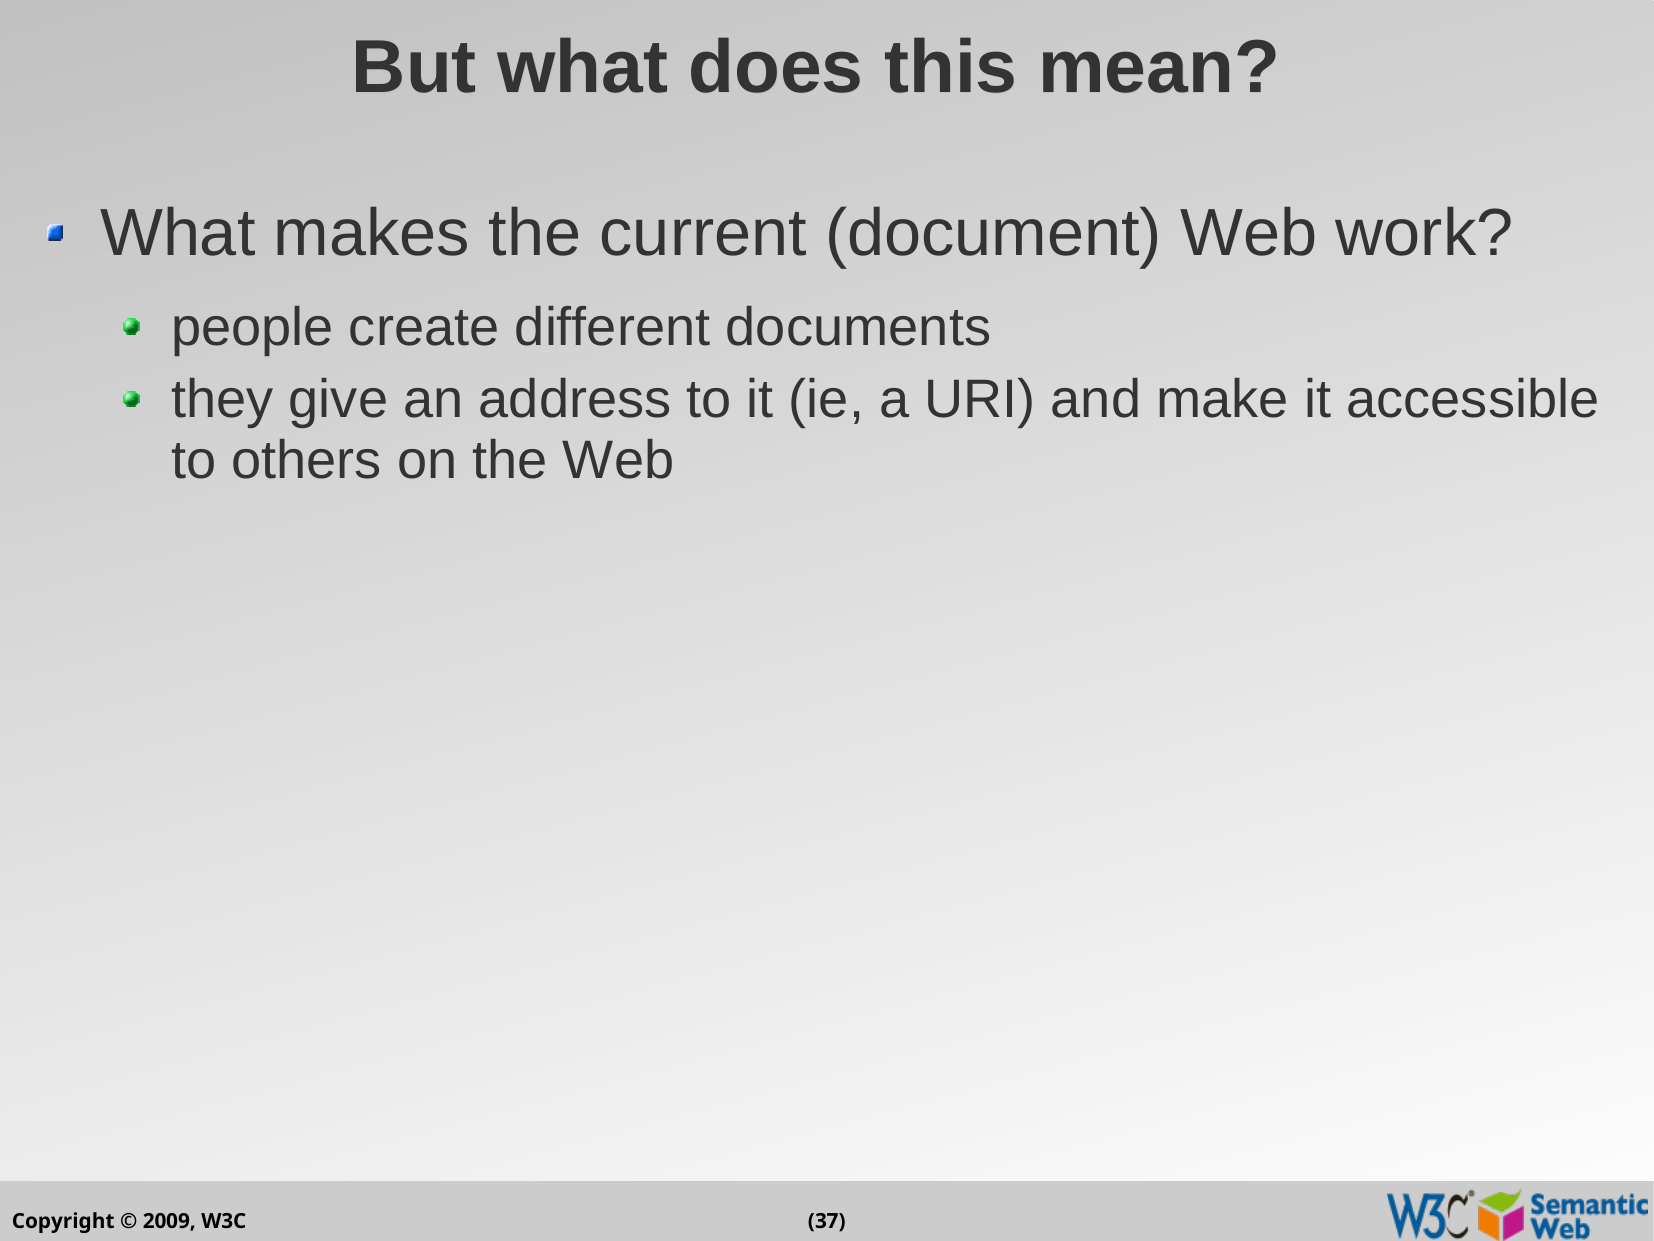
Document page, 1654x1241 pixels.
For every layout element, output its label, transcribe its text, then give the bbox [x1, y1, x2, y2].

list What makes the current (document) Web work? people create different documents they give an address to it (ie, a URI) and make it accessible to others on the Web [29, 194, 1624, 1077]
title But what does this mean? [0, 13, 1654, 117]
picture [1387, 1187, 1648, 1241]
